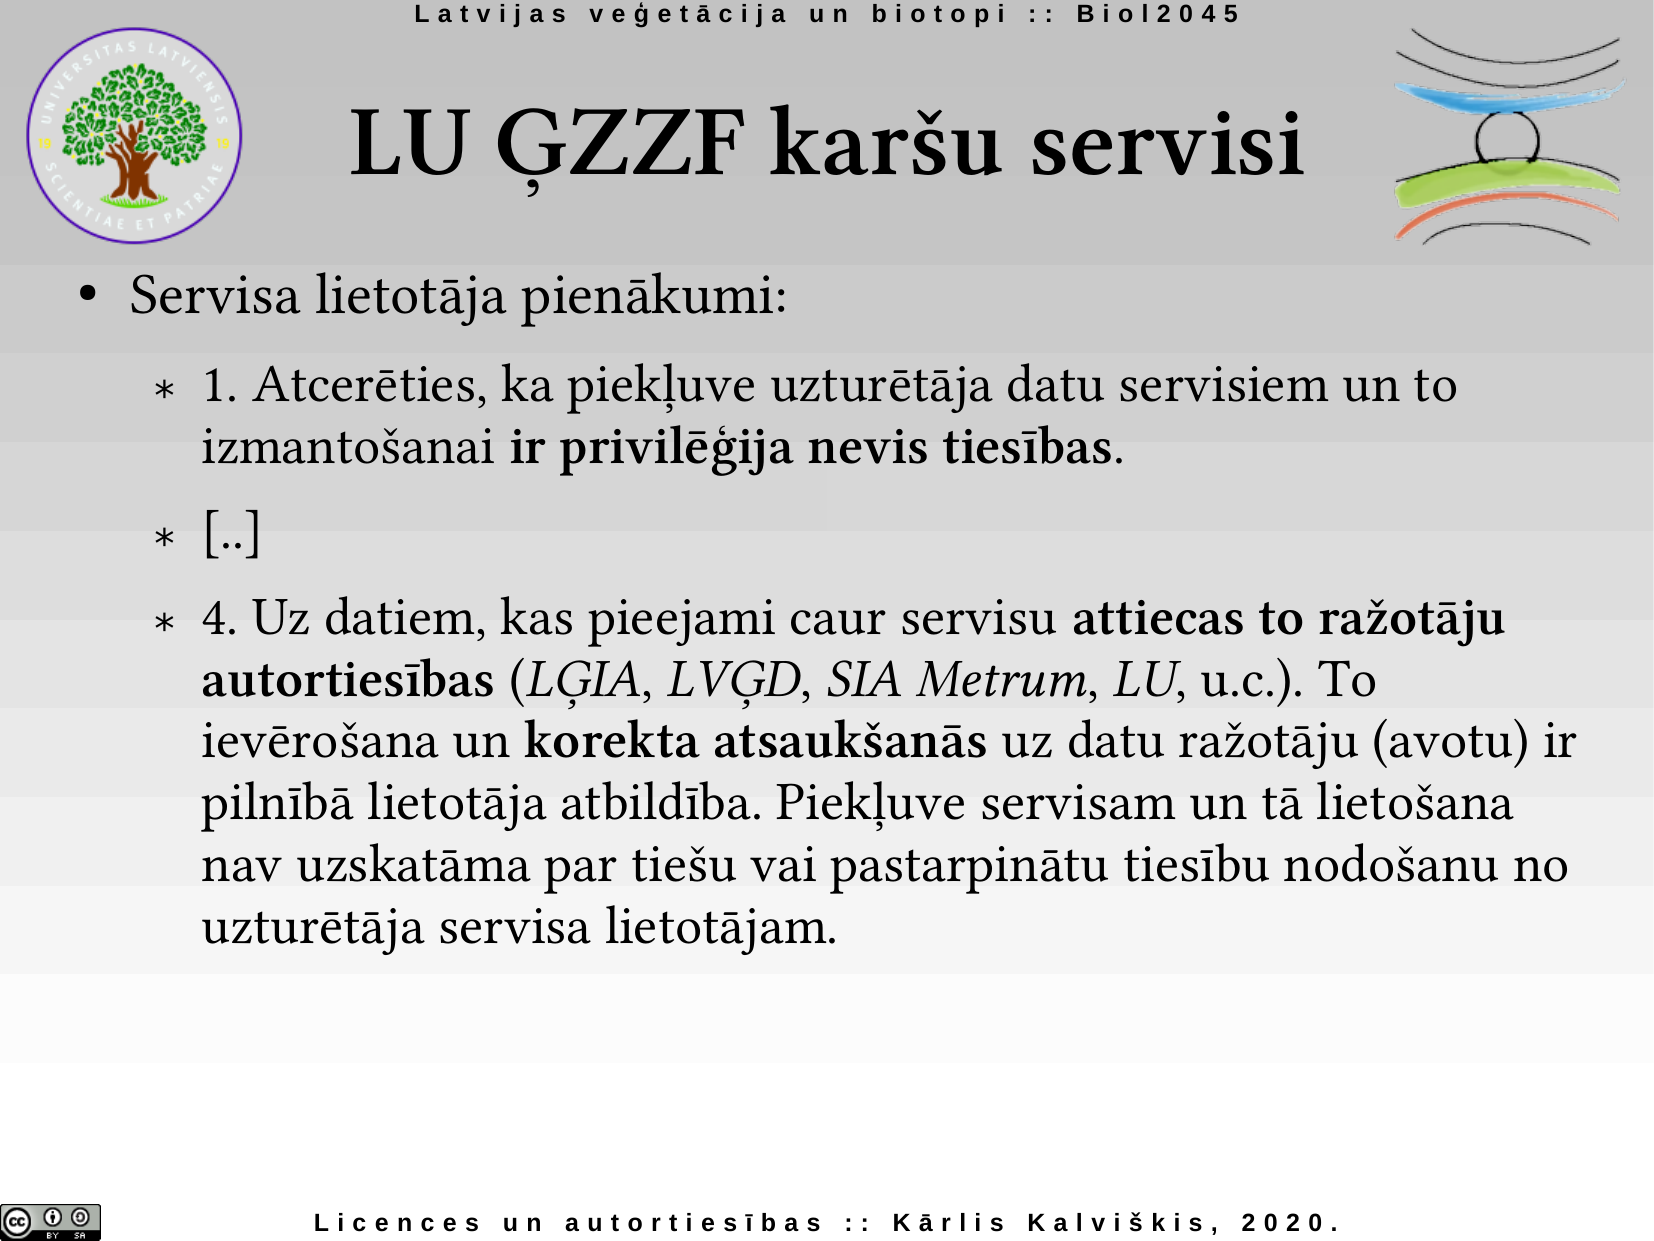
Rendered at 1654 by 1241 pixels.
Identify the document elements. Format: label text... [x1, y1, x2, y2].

list Servisa lietotāja pienākumi: 1. Atcerēties, ka piekļuve uzturētāja datu servisiem un to izmantošanai ir privilēģija nevis tiesības. [..] 4. Uz datiem, kas pieejami caur servisu attiecas to ražotāju autortiesības (LĢIA, LVĢD, SIA Metrum, LU, u.c.). To ievērošana un korekta atsaukšanās uz datu ražotāju (avotu) ir pilnībā lietotāja atbildība. Piekļuve servisam un tā lietošana nav uzskatāma par tiešu vai pastarpinātu tiesību nodošanu no uzturētāja servisa lietotājam. [59, 261, 1596, 981]
title LU ĢZZF karšu servisi [247, 37, 1393, 246]
picture [0, 0, 1654, 1241]
